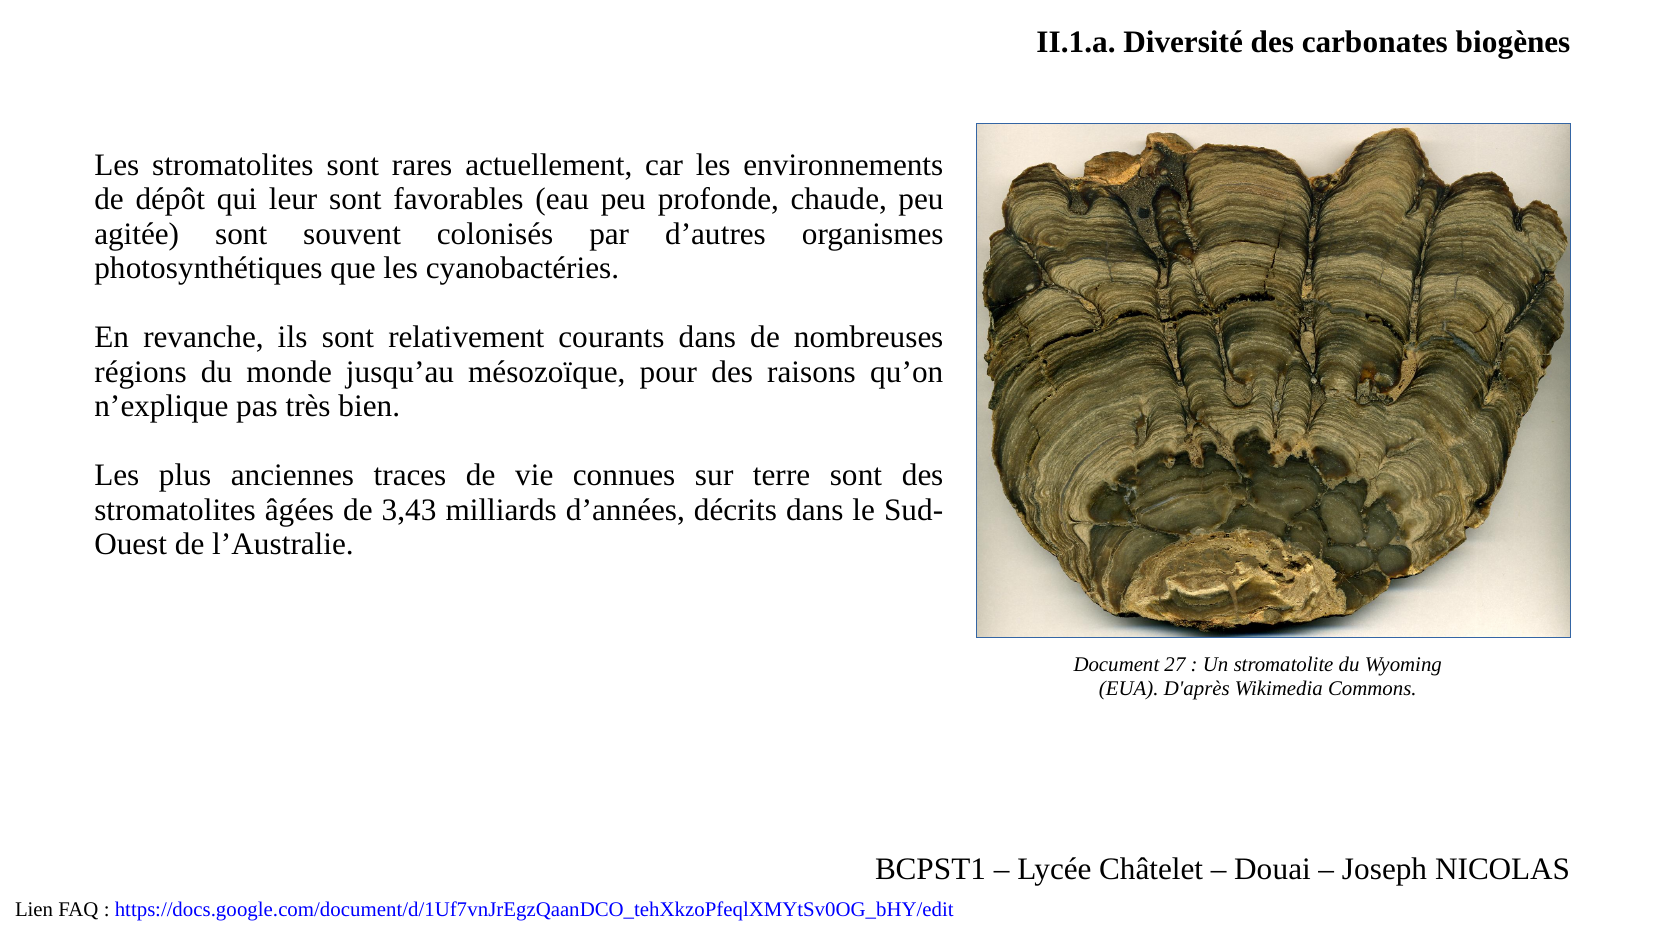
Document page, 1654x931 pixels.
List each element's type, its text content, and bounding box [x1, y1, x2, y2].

text_box Les stromatolites sont rares actuellement, car les environnements de dépôt qui leur sont favorables (eau peu profonde, chaude, peu agitée) sont souvent colonisés par d’autres organismes photosynthétiques que les cyanobactéries. En revanche, ils sont relativement courants dans de nombreuses régions du monde jusqu’au mésozoïque, pour des raisons qu’on n’explique pas très bien. Les plus anciennes traces de vie connues sur terre sont des stromatolites âgées de 3,43 milliards d’années, décrits dans le Sud-Ouest de l’Australie. [94, 147, 945, 631]
text_box Lien FAQ : https://docs.google.com/document/d/1Uf7vnJrEgzQaanDCO_tehXkzoPfeqlXMYtSv0OG_bHY/edit [0, 897, 993, 931]
text_box Document 27 : Un stromatolite du Wyoming (EUA). D'après Wikimedia Commons. [1051, 653, 1465, 756]
picture [976, 123, 1571, 638]
text_box II.1.a. Diversité des carbonates biogènes [637, 5, 1572, 78]
text_box BCPST1 – Lycée Châtelet – Douai – Joseph NICOLAS [637, 832, 1571, 905]
